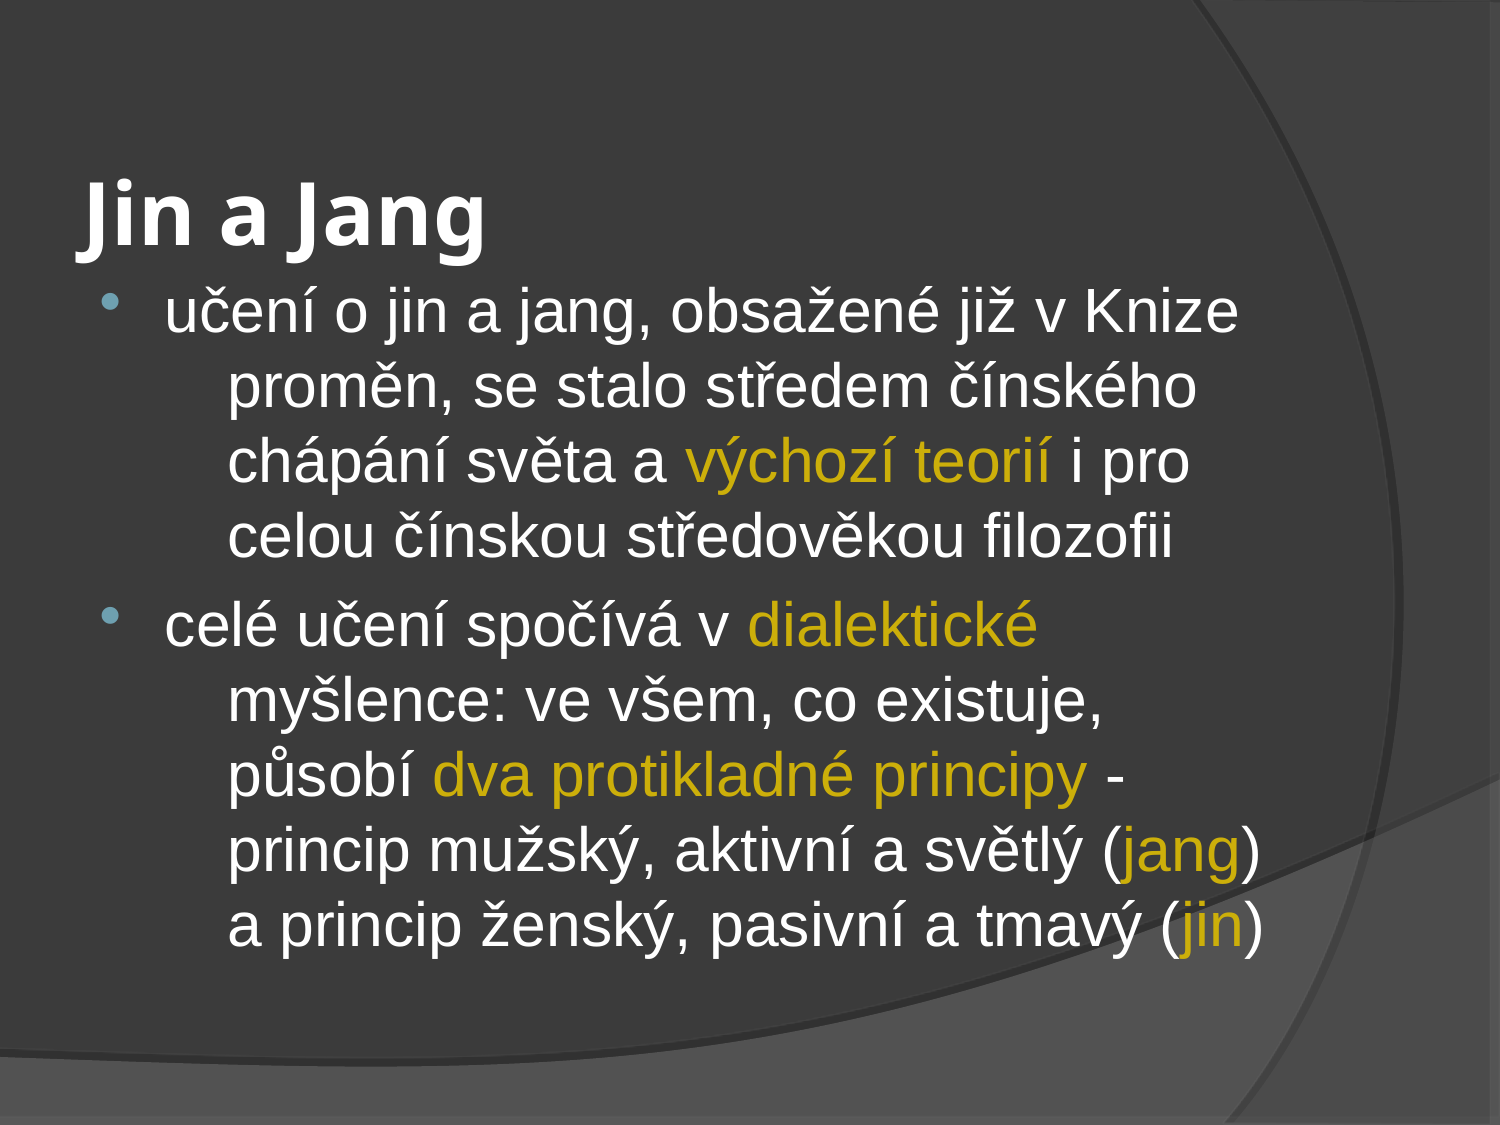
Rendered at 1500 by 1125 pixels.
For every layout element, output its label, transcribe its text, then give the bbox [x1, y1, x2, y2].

title Jin a Jang [75, 45, 1300, 233]
list učení o jin a jang, obsažené již v Knize proměn, se stalo středem čínského chápání světa a výchozí teorií i pro celou čínskou středověkou filozofii celé učení spočívá v dialektické myšlence: ve všem, co existuje, působí dva protikladné principy - princip mužský, aktivní a světlý (jang) a princip ženský, pasivní a tmavý (jin) [75, 262, 1300, 1005]
